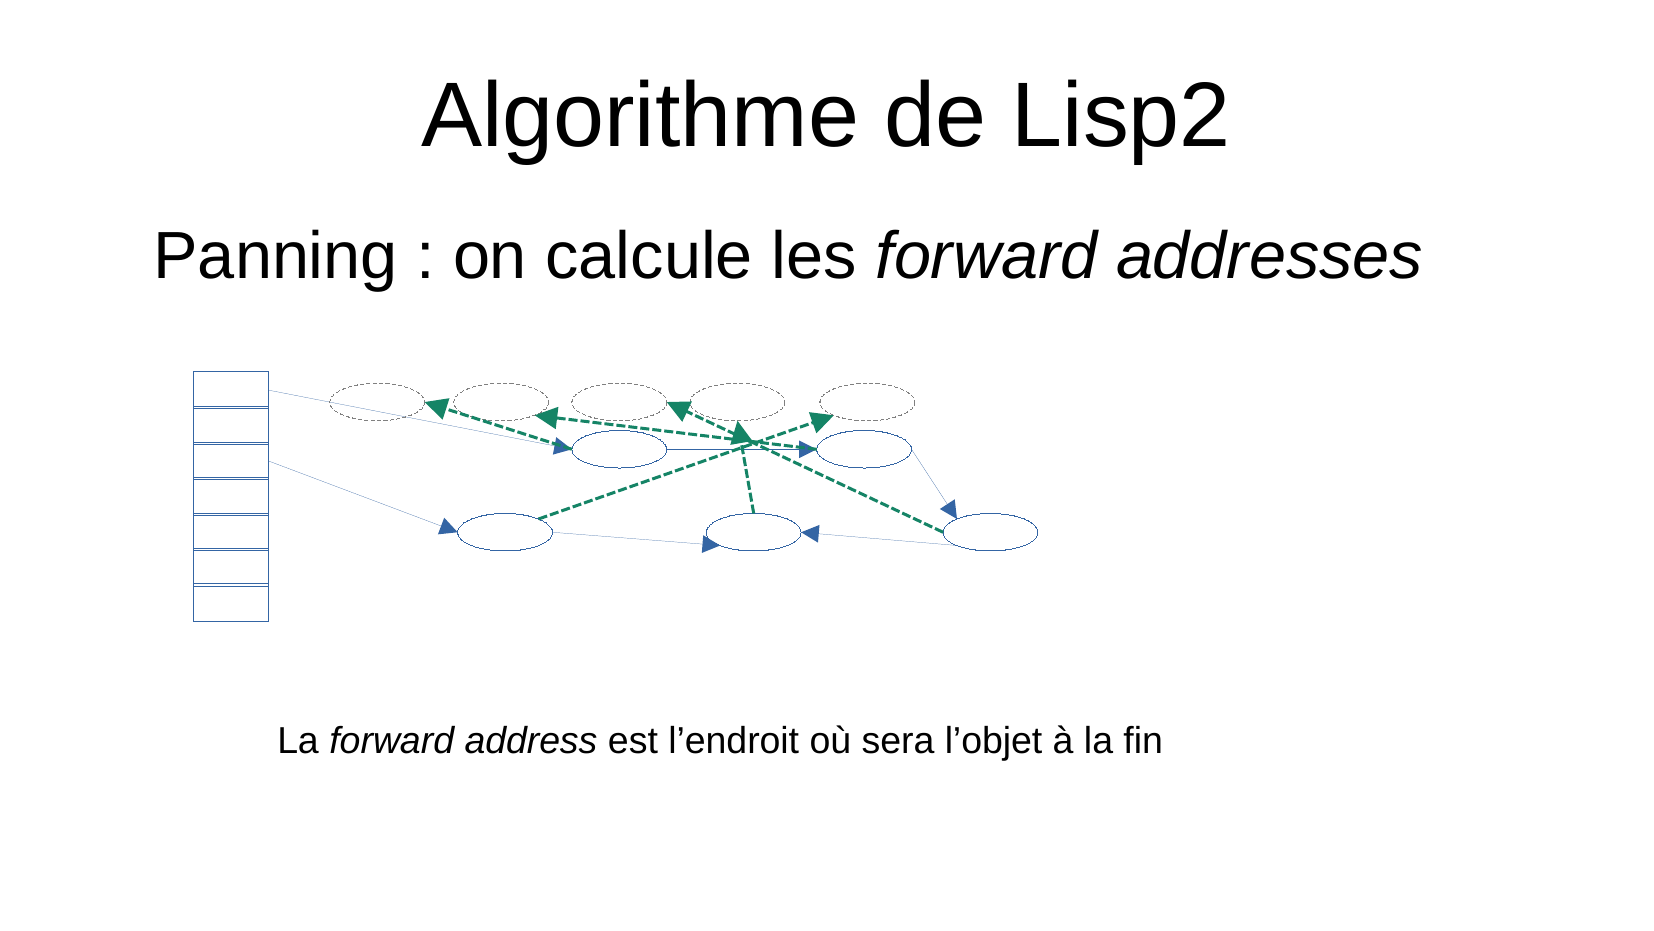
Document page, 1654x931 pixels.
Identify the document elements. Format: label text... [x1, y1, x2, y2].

title Algorithme de Lisp2 [82, 37, 1571, 193]
list Panning : on calcule les forward addresses [82, 217, 1571, 301]
text_box La forward address est l’endroit où sera l’objet à la fin [262, 712, 1181, 770]
